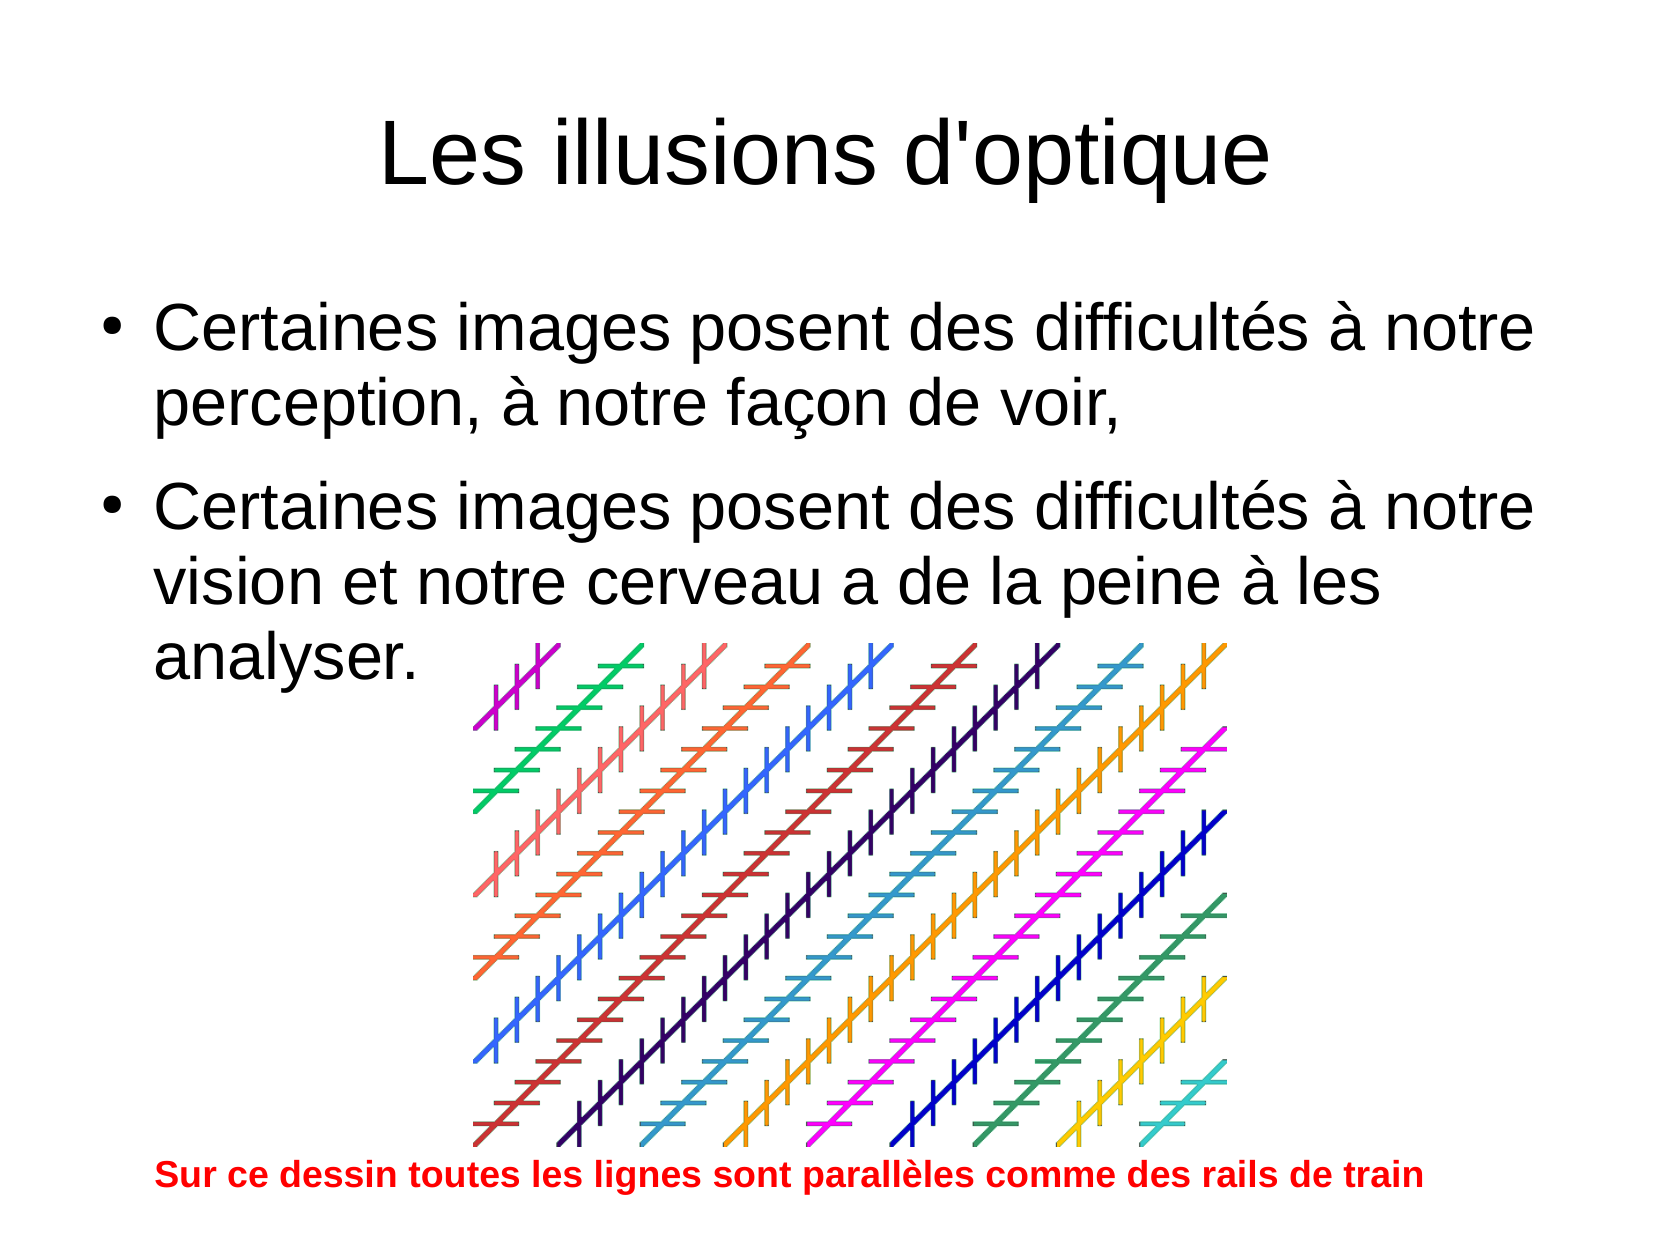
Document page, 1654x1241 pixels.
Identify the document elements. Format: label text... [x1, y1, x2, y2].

text_box Sur ce dessin toutes les lignes sont parallèles comme des rails de train [139, 1145, 1501, 1203]
title Les illusions d'optique [82, 49, 1571, 257]
list Certaines images posent des difficultés à notre perception, à notre façon de voir, Certaines images posent des difficultés à notre vision et notre cerveau a de la peine à les analyser. [82, 290, 1571, 1010]
picture [473, 643, 1227, 1145]
